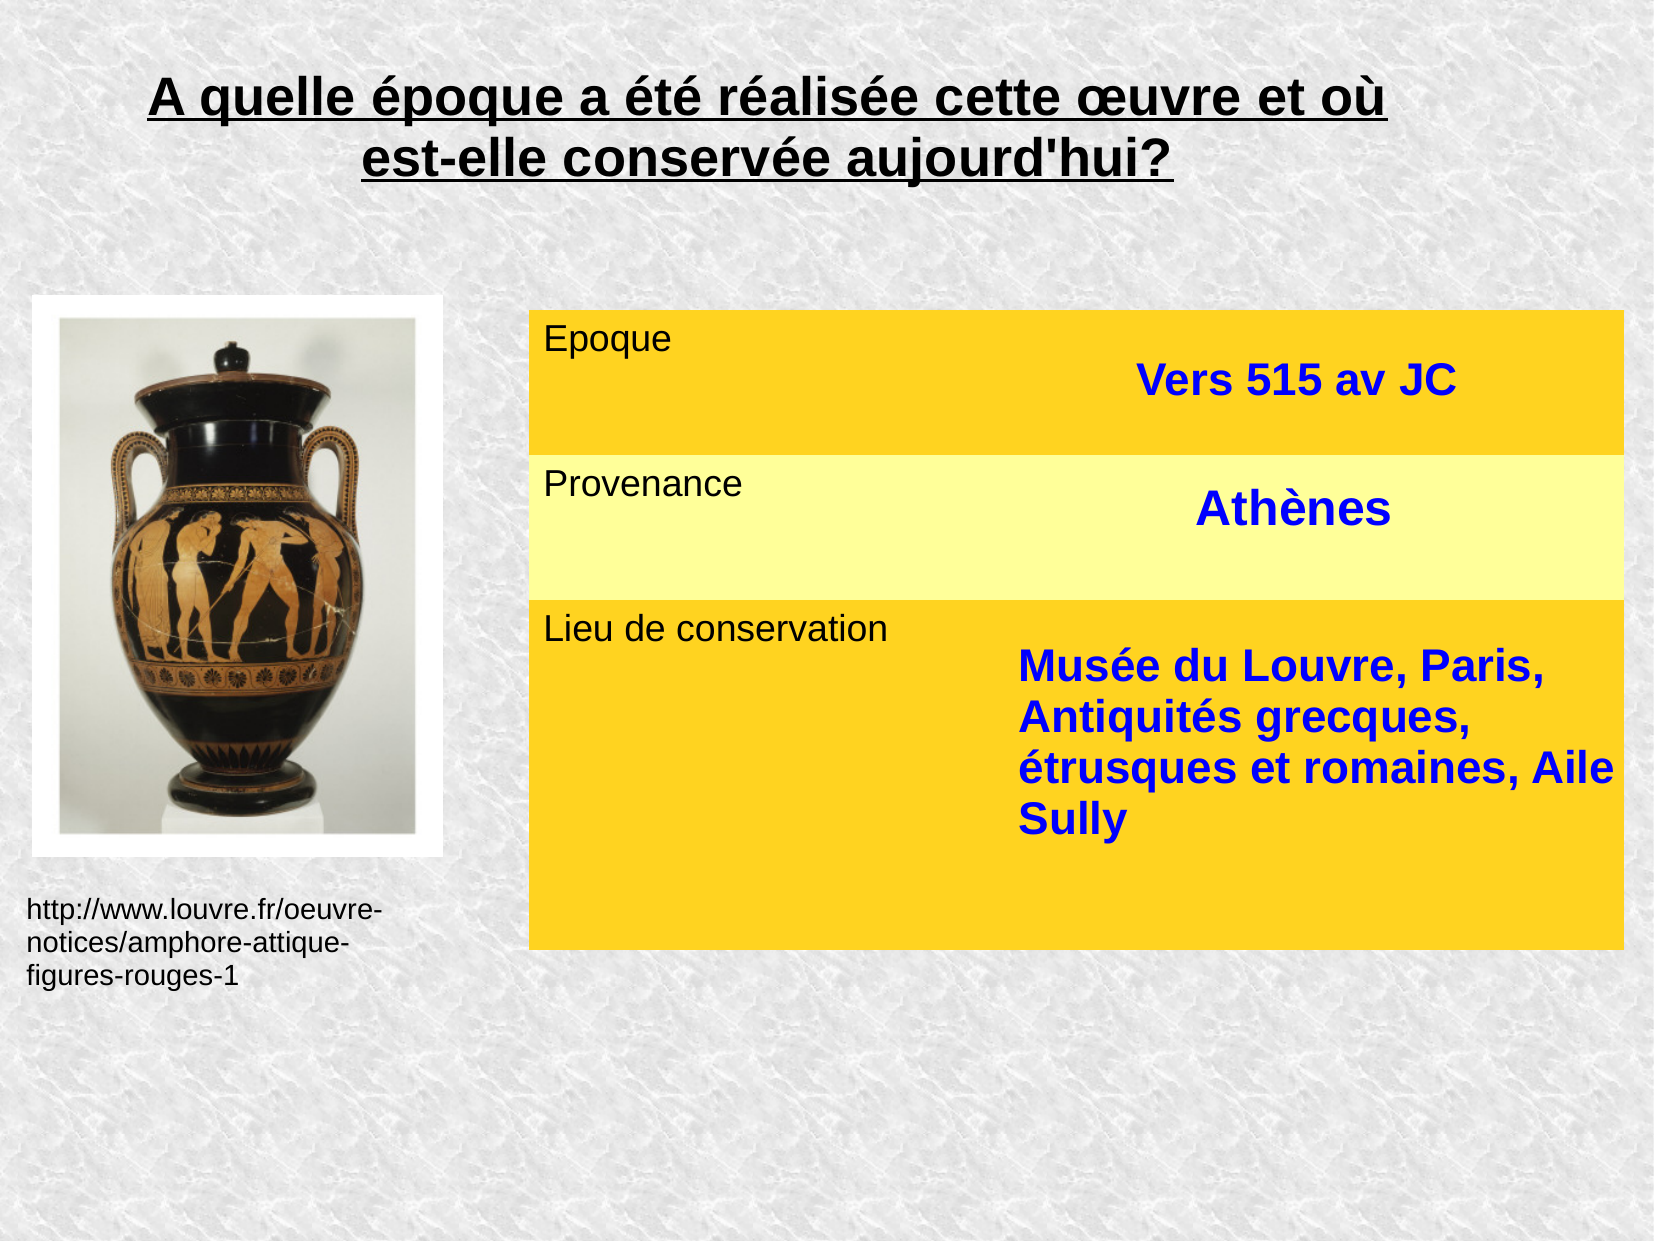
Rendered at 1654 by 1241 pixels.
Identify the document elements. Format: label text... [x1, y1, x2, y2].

table_cell [997, 600, 1624, 950]
table_cell [997, 455, 1624, 600]
text_box Vers 515 av JC [1122, 346, 1536, 414]
table_header [997, 310, 1624, 455]
table_cell Lieu de conservation [529, 600, 997, 950]
table_cell Provenance [529, 455, 997, 600]
text_box A quelle époque a été réalisée cette œuvre et où est-elle conservée aujourd'hui? [118, 59, 1418, 198]
text_box Athènes [1181, 472, 1418, 545]
text_box http://www.louvre.fr/oeuvre-notices/amphore-attique-figures-rouges-1 [11, 885, 414, 999]
table_header Epoque [529, 310, 997, 455]
text_box Musée du Louvre, Paris, Antiquités grecques, étrusques et romaines, Aile Sully [1003, 632, 1654, 857]
picture [0, 0, 1654, 1241]
